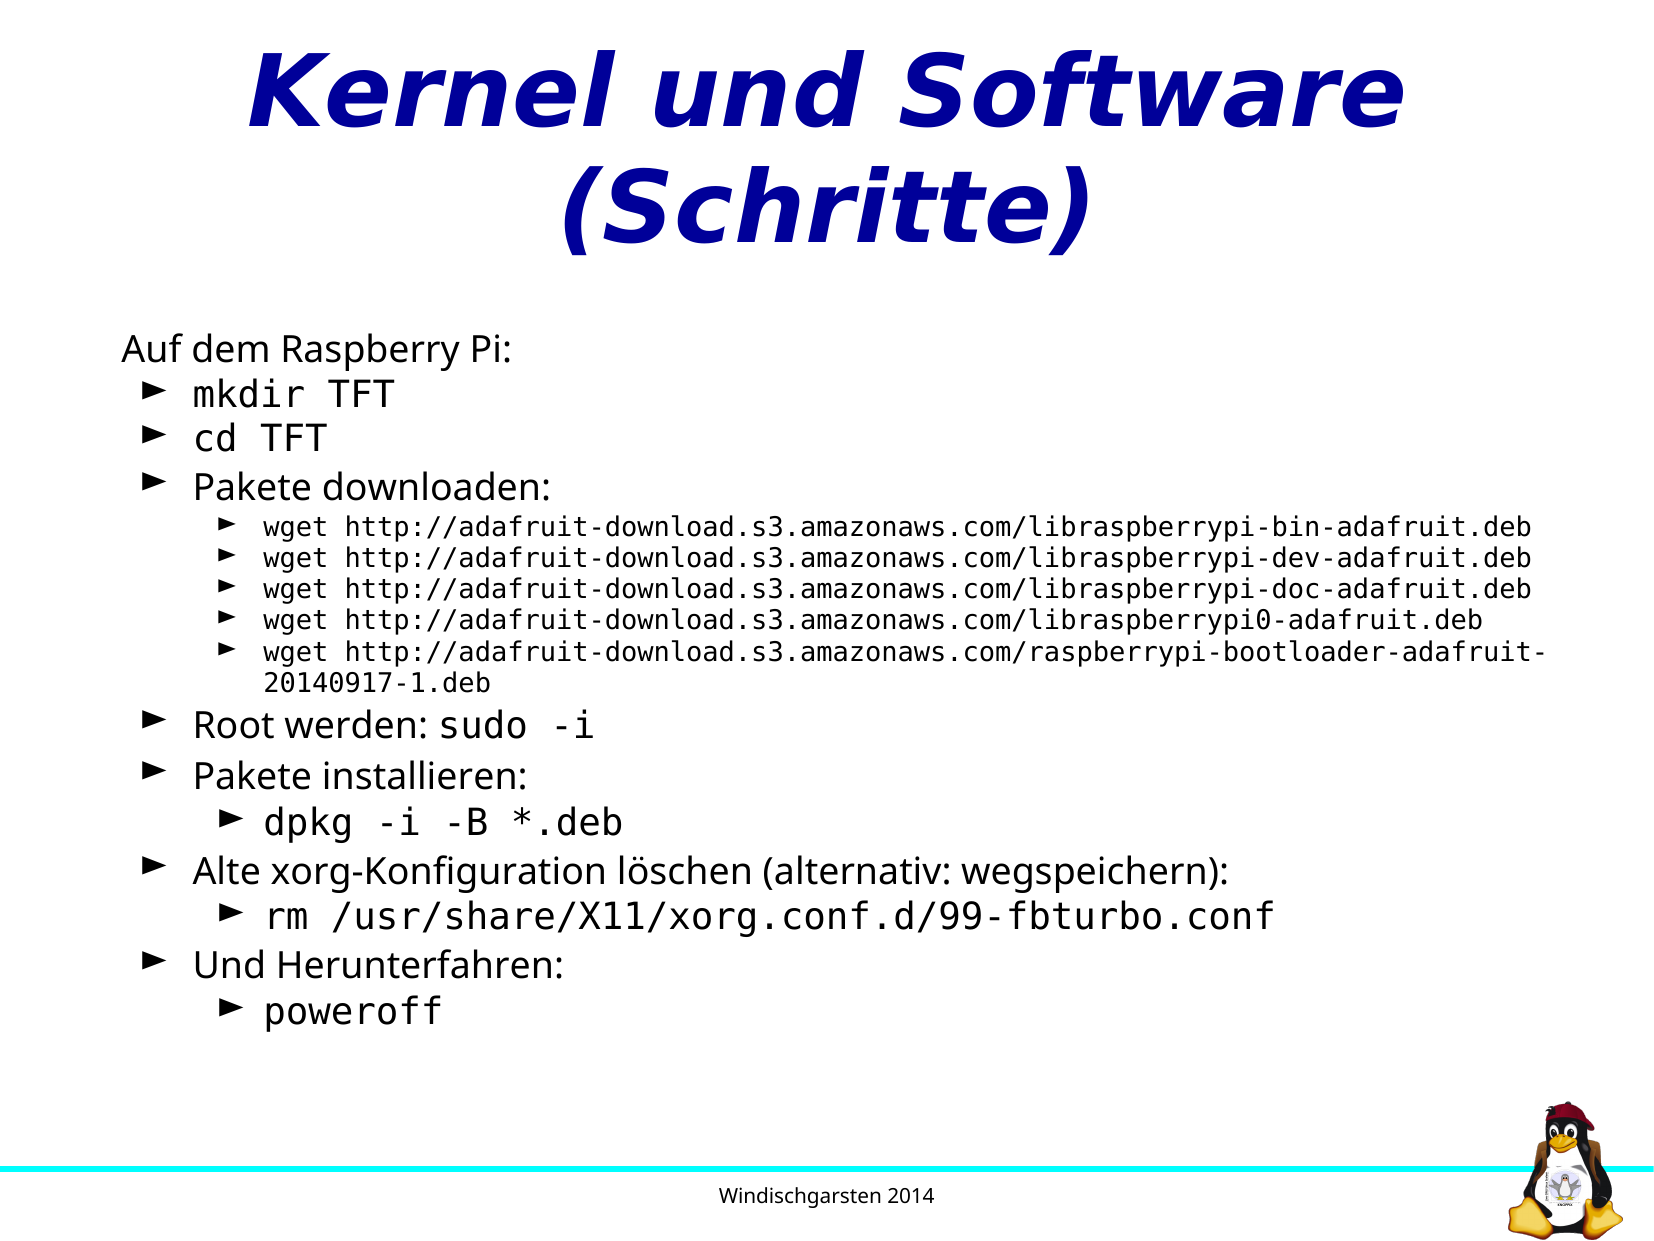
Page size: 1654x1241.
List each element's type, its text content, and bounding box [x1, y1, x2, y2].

title Kernel und Software (Schritte) [121, 33, 1534, 267]
list Auf dem Raspberry Pi: mkdir TFT cd TFT Pakete downloaden: wget http://adafruit-download.s3.amazonaws.com/libraspberrypi-bin-adafruit.deb wget http://adafruit-download.s3.amazonaws.com/libraspberrypi-dev-adafruit.deb wget http://adafruit-download.s3.amazonaws.com/libraspberrypi-doc-adafruit.deb wget http://adafruit-download.s3.amazonaws.com/libraspberrypi0-adafruit.deb wget http://adafruit-download.s3.amazonaws.com/raspberrypi-bootloader-adafruit-20140917-1.deb Root werden: sudo -i Pakete installieren: dpkg -i -B *.deb Alte xorg-Konfiguration löschen (alternativ: wegspeichern): rm /usr/share/X11/xorg.conf.d/99-fbturbo.conf Und Herunterfahren: poweroff [121, 322, 1561, 1132]
picture [1505, 1100, 1625, 1241]
